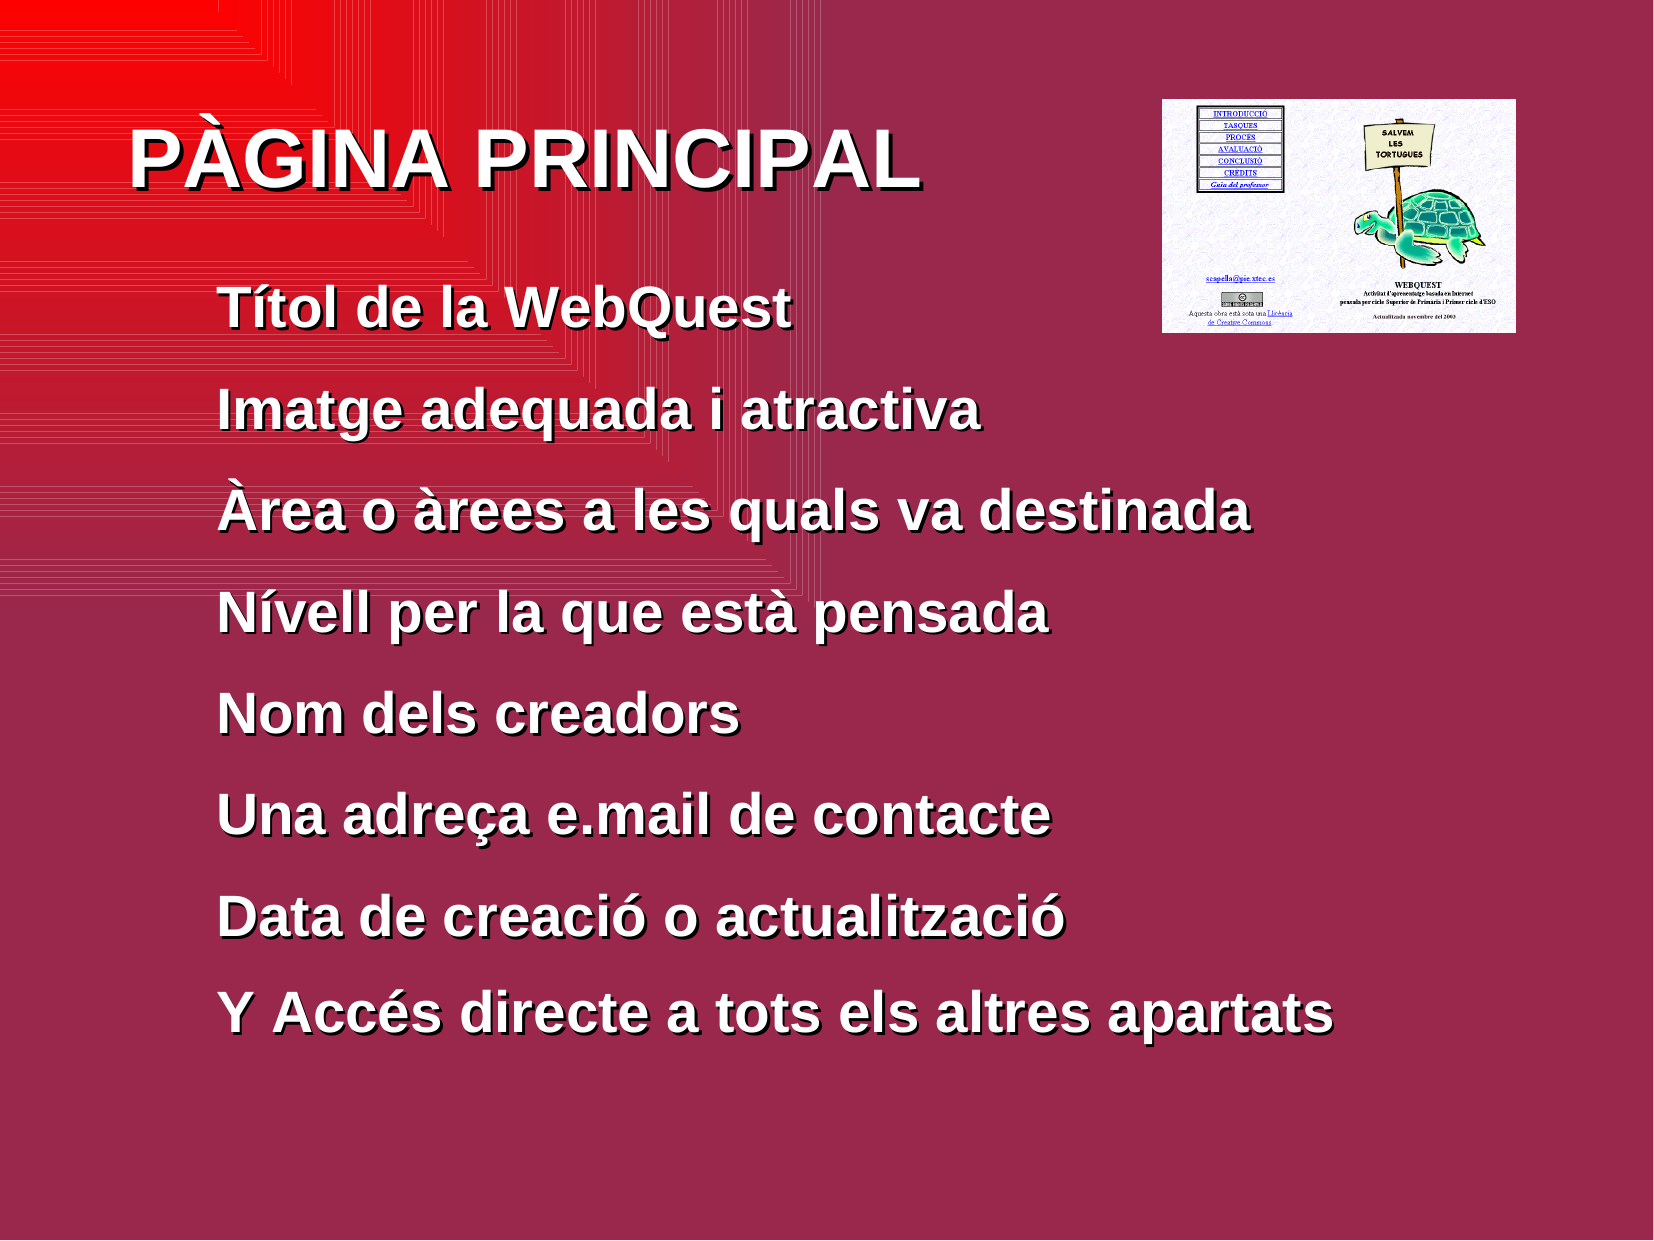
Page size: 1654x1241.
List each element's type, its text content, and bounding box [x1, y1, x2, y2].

text_box PÀGINA PRINCIPAL [125, 112, 926, 213]
picture [1162, 99, 1516, 333]
text_box Títol de la WebQuest Imatge adequada i atractiva Àrea o àrees a les quals va destinada Nívell per la que està pensada Nom dels creadors Una adreça e.mail de contacte Data de creació o actualització Y Accés directe a tots els altres apartats [199, 274, 1438, 1117]
